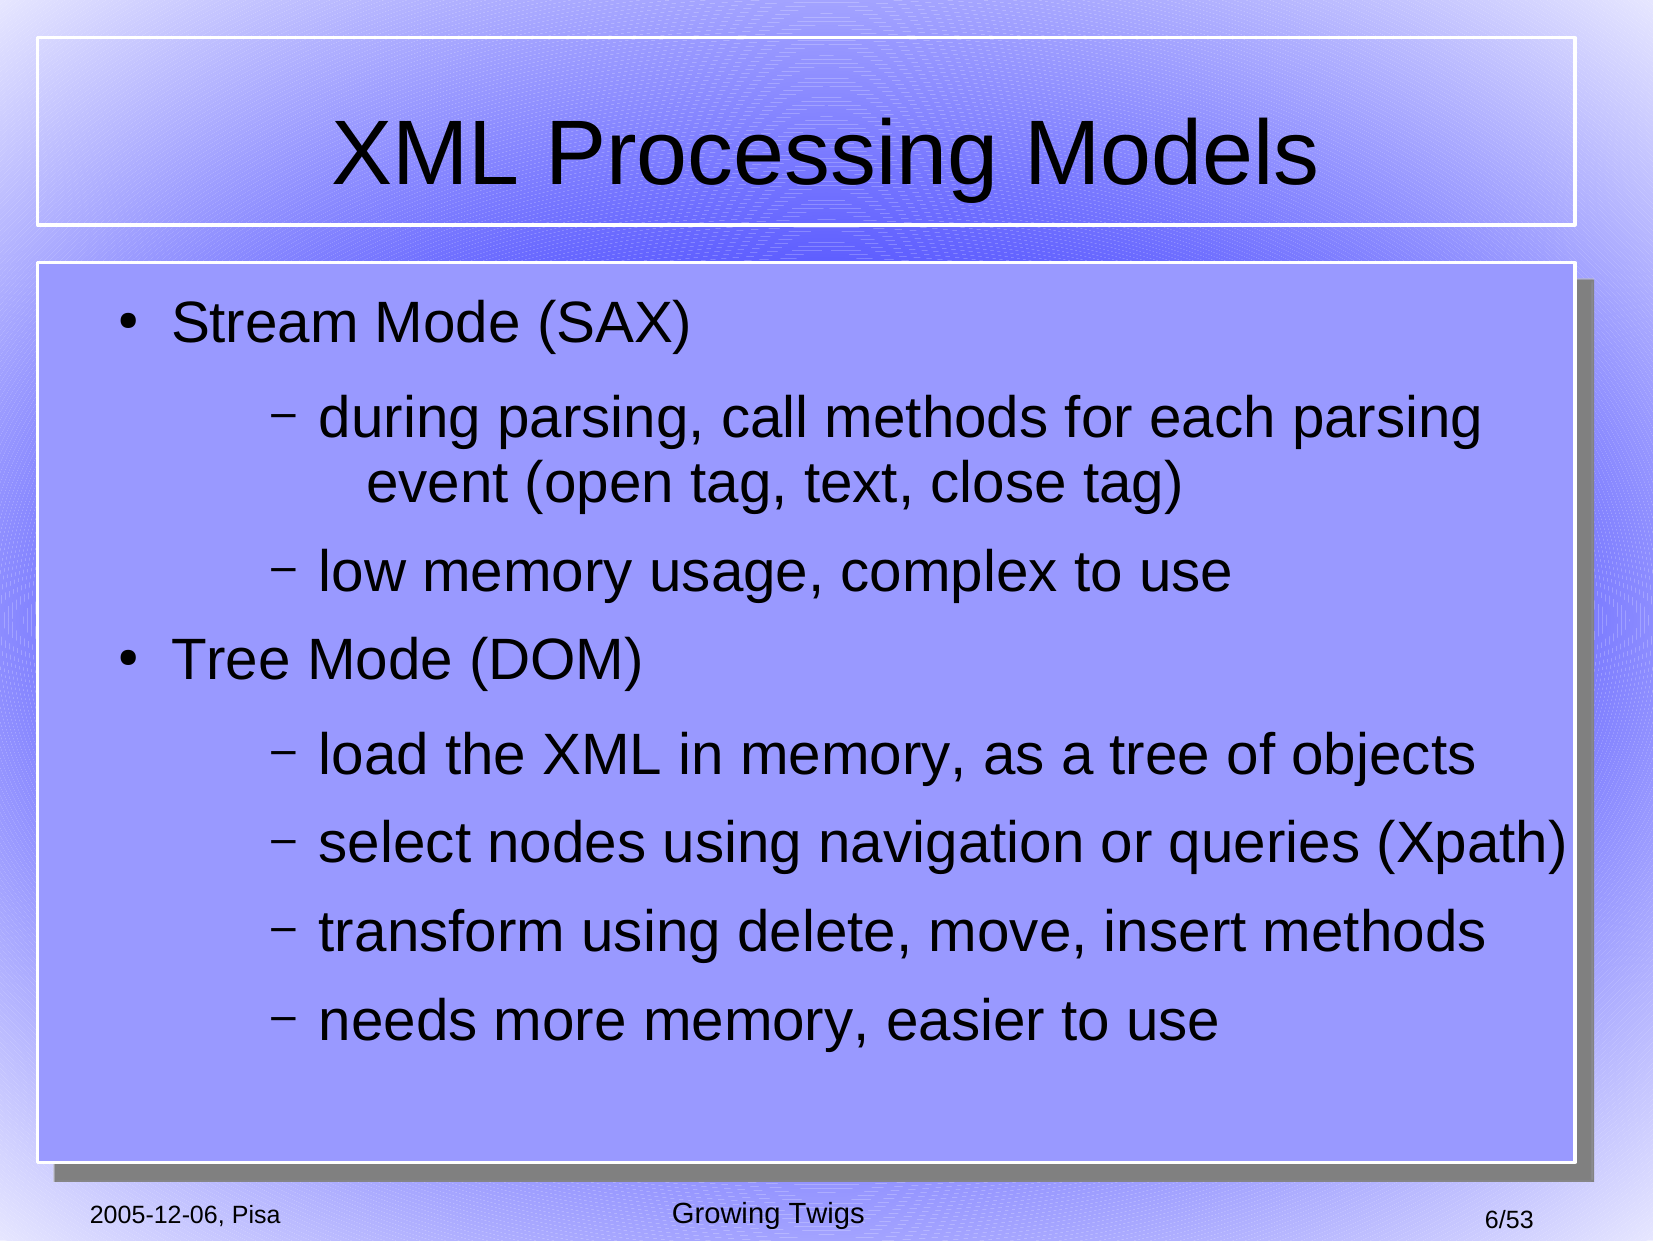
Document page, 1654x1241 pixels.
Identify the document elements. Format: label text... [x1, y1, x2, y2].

list Stream Mode (SAX) during parsing, call methods for each parsing event (open tag, text, close tag) low memory usage, complex to use Tree Mode (DOM) load the XML in memory, as a tree of objects select nodes using navigation or queries (Xpath) transform using delete, move, insert methods needs more memory, easier to use [82, 290, 1571, 1146]
title XML Processing Models [82, 49, 1571, 257]
